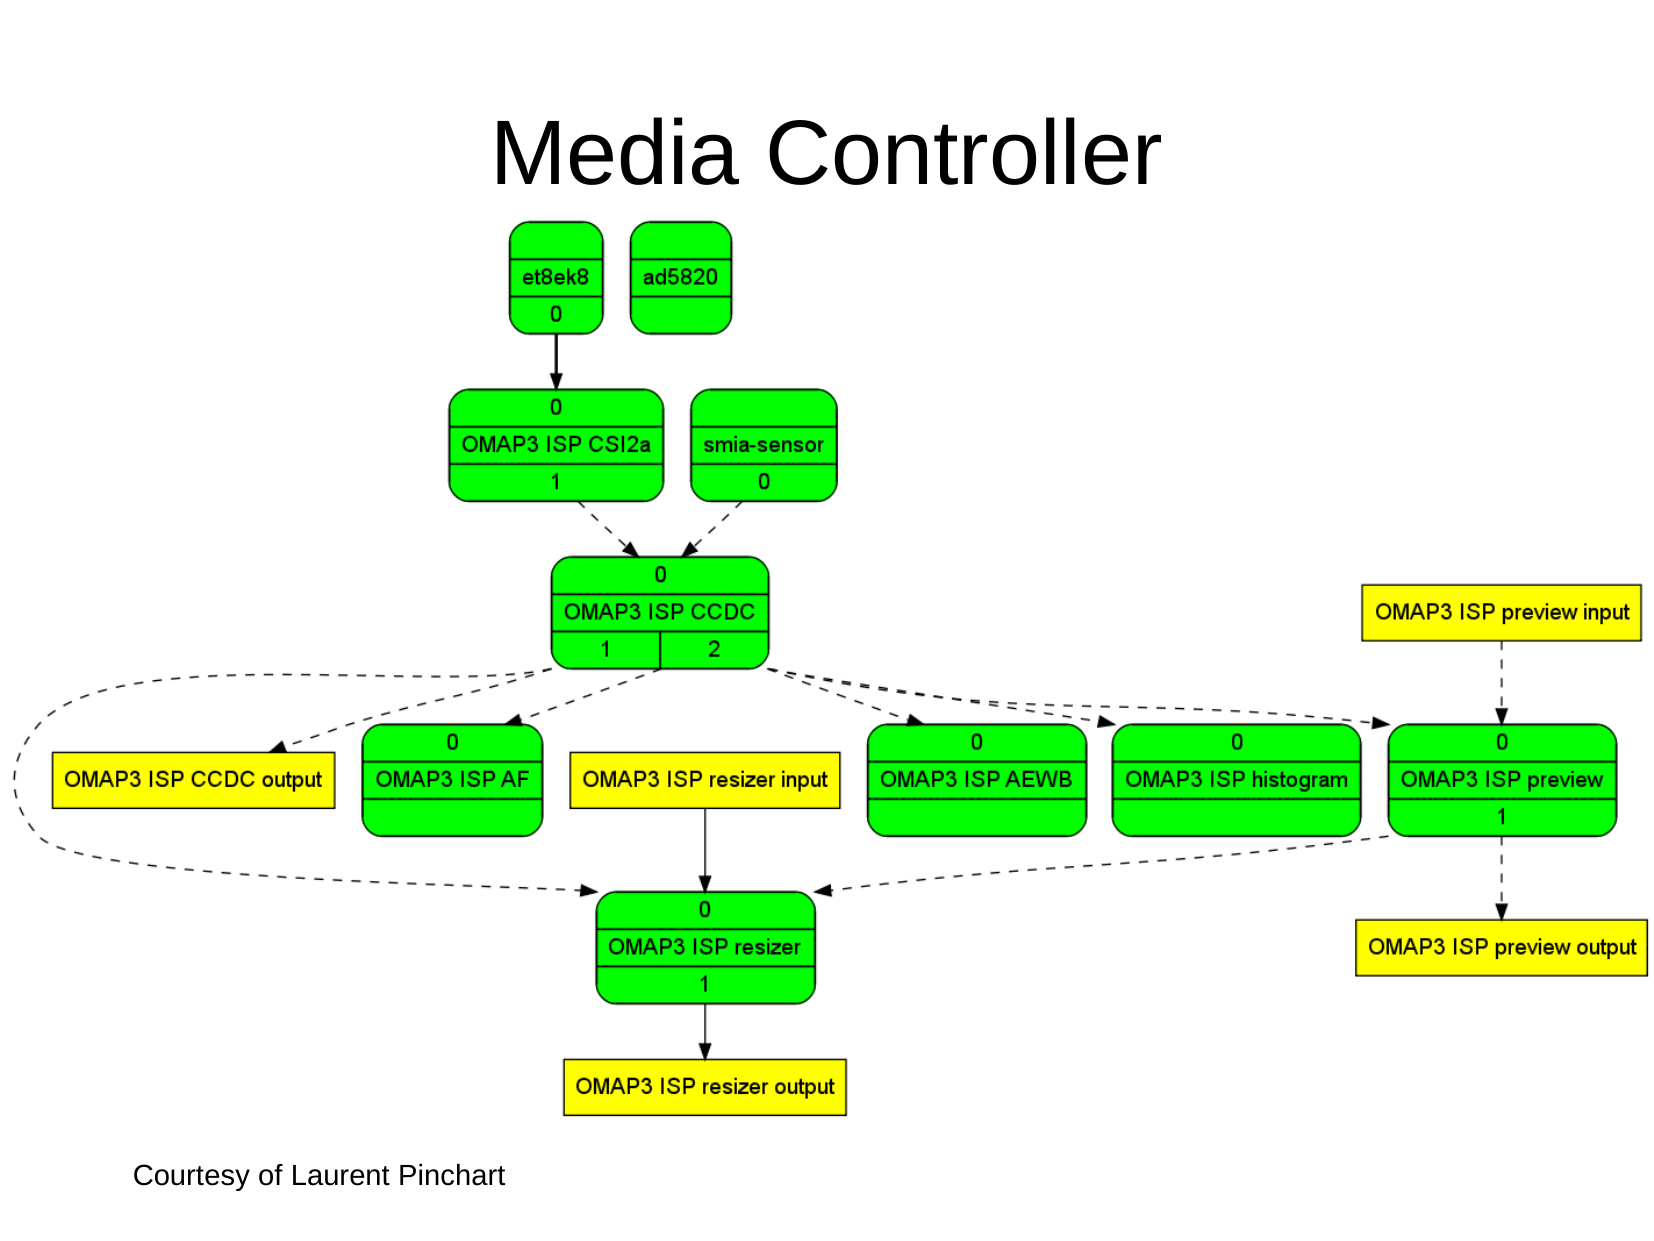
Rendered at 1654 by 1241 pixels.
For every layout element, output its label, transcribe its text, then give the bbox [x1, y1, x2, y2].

title Media Controller [82, 49, 1571, 216]
text_box Courtesy of Laurent Pinchart [118, 1151, 798, 1200]
picture [0, 216, 1654, 1123]
